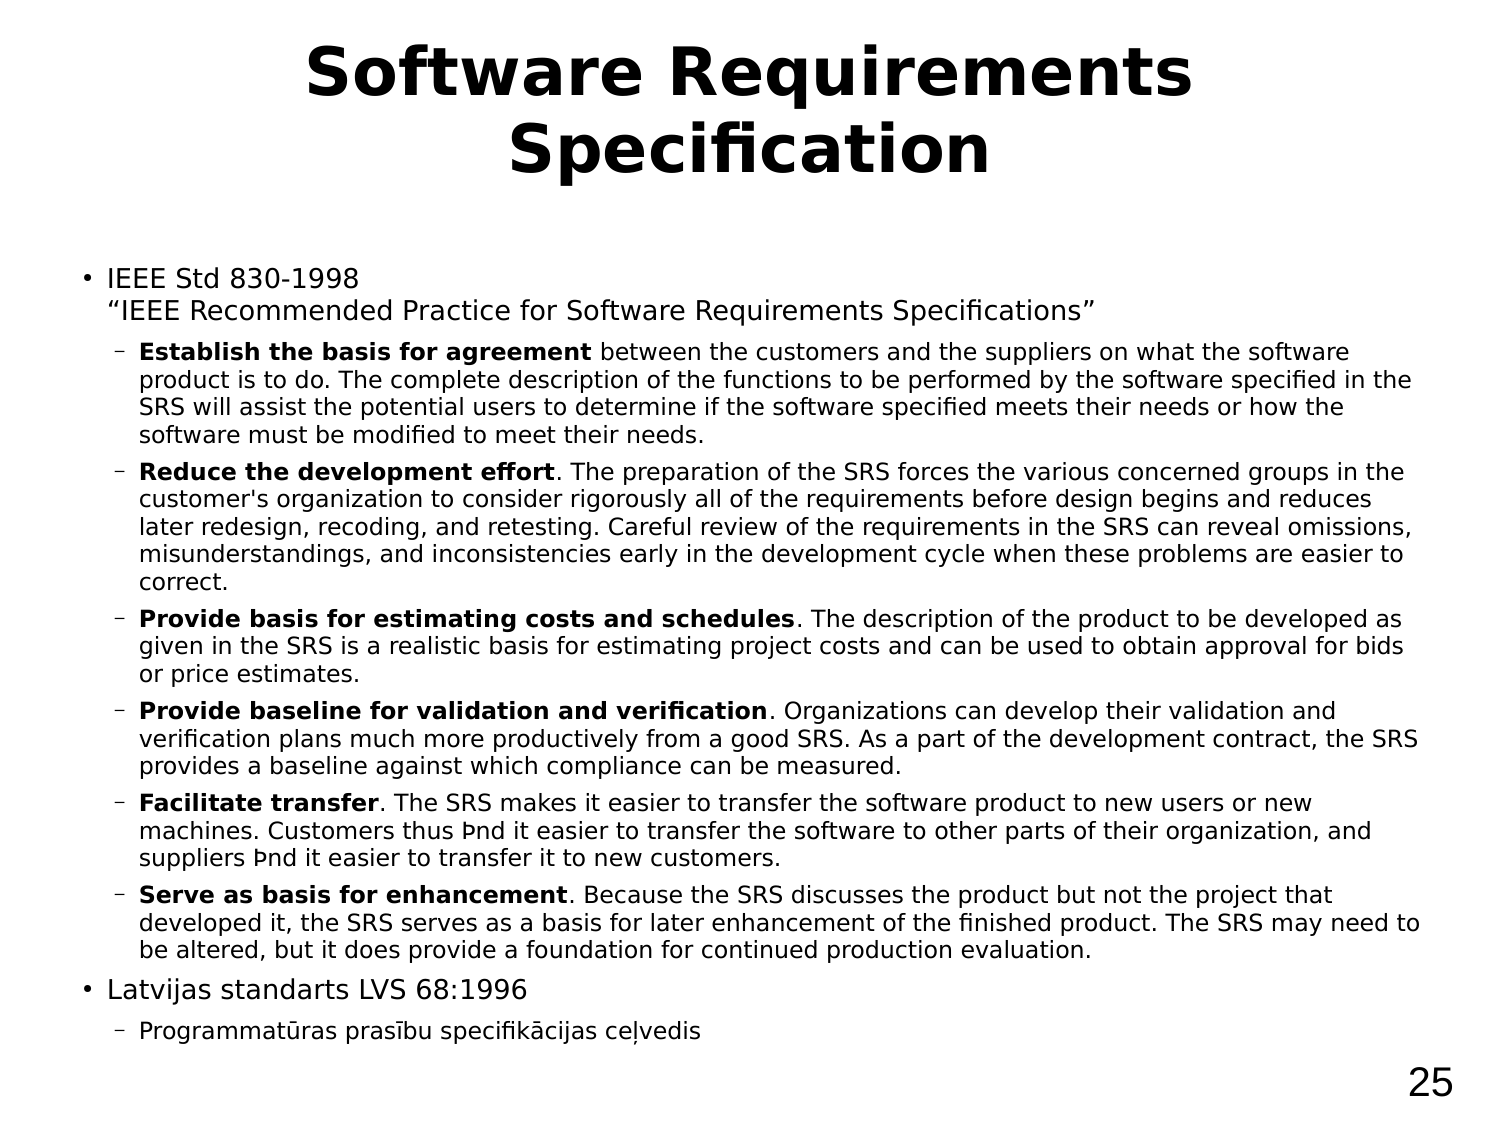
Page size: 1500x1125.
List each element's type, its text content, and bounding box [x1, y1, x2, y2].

list IEEE Std 830-1998 “IEEE Recommended Practice for Software Requirements Specifications” Establish the basis for agreement between the customers and the suppliers on what the software product is to do. The complete description of the functions to be performed by the software specified in the SRS will assist the potential users to determine if the software specified meets their needs or how the software must be modified to meet their needs. Reduce the development effort. The preparation of the SRS forces the various concerned groups in the customer's organization to consider rigorously all of the requirements before design begins and reduces later redesign, recoding, and retesting. Careful review of the requirements in the SRS can reveal omissions, misunderstandings, and inconsistencies early in the development cycle when these problems are easier to correct. Provide basis for estimating costs and schedules. The description of the product to be developed as given in the SRS is a realistic basis for estimating project costs and can be used to obtain approval for bids or price estimates. Provide baseline for validation and verification. Organizations can develop their validation and verification plans much more productively from a good SRS. As a part of the development contract, the SRS provides a baseline against which compliance can be measured. Facilitate transfer. The SRS makes it easier to transfer the software product to new users or new machines. Customers thus Þnd it easier to transfer the software to other parts of their organization, and suppliers Þnd it easier to transfer it to new customers. Serve as basis for enhancement. Because the SRS discusses the product but not the project that developed it, the SRS serves as a basis for later enhancement of the finished product. The SRS may need to be altered, but it does provide a foundation for continued production evaluation. Latvijas standarts LVS 68:1996 Programmatūras prasību specifikācijas ceļvedis [75, 263, 1425, 1063]
title Software Requirements Specification [75, 32, 1425, 189]
